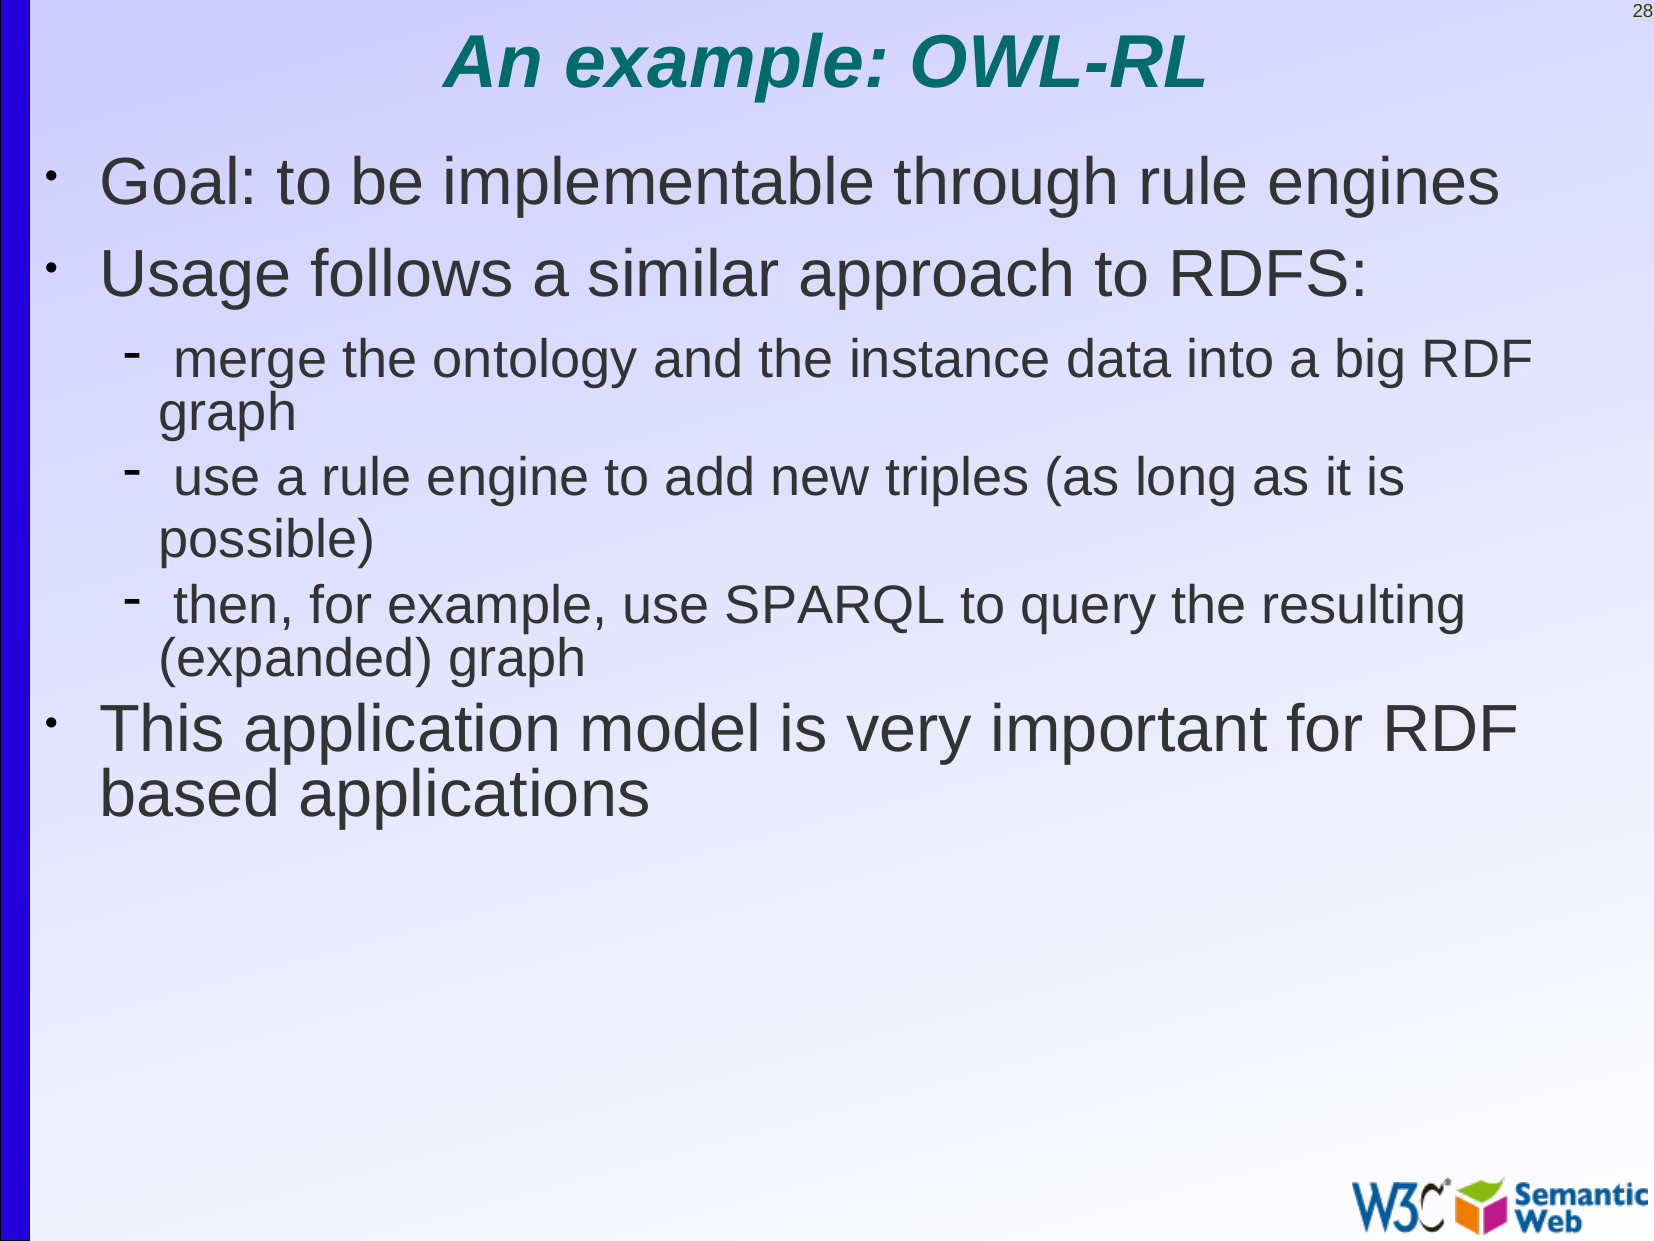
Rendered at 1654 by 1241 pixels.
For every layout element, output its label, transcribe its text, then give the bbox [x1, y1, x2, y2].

list Goal: to be implementable through rule engines Usage follows a similar approach to RDFS: merge the ontology and the instance data into a big RDF graph use a rule engine to add new triples (as long as it is possible)‏ then, for example, use SPARQL to query the resulting (expanded) graph This application model is very important for RDF based applications [29, 147, 1624, 1119]
title An example: OWL-RL [0, 13, 1654, 117]
picture [1352, 1175, 1648, 1235]
